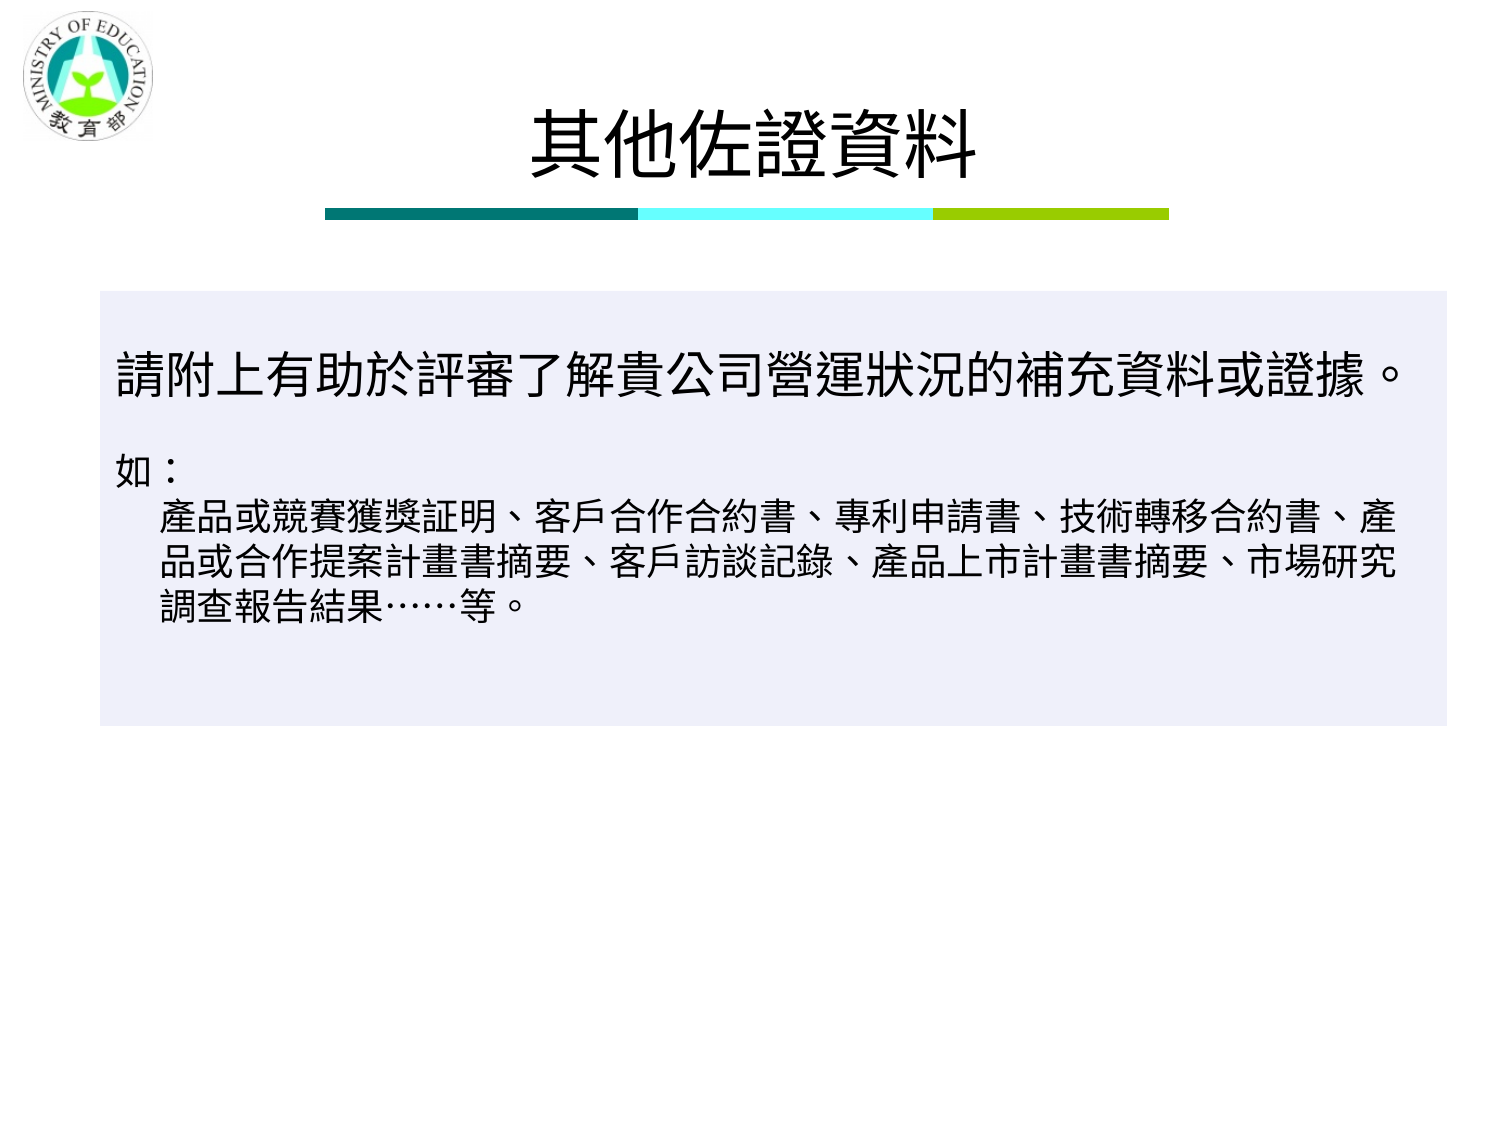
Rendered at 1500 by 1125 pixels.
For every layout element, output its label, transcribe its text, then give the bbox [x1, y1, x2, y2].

text_box 其他佐證資料 [514, 90, 994, 195]
text_box 請附上有助於評審了解貴公司營運狀況的補充資料或證據。 如： 產品或競賽獲獎証明、客戶合作合約書、專利申請書、技術轉移合約書、產品或合作提案計畫書摘要、客戶訪談記錄、產品上市計畫書摘要、市場研究調查報告結果……等。 [100, 291, 1447, 726]
